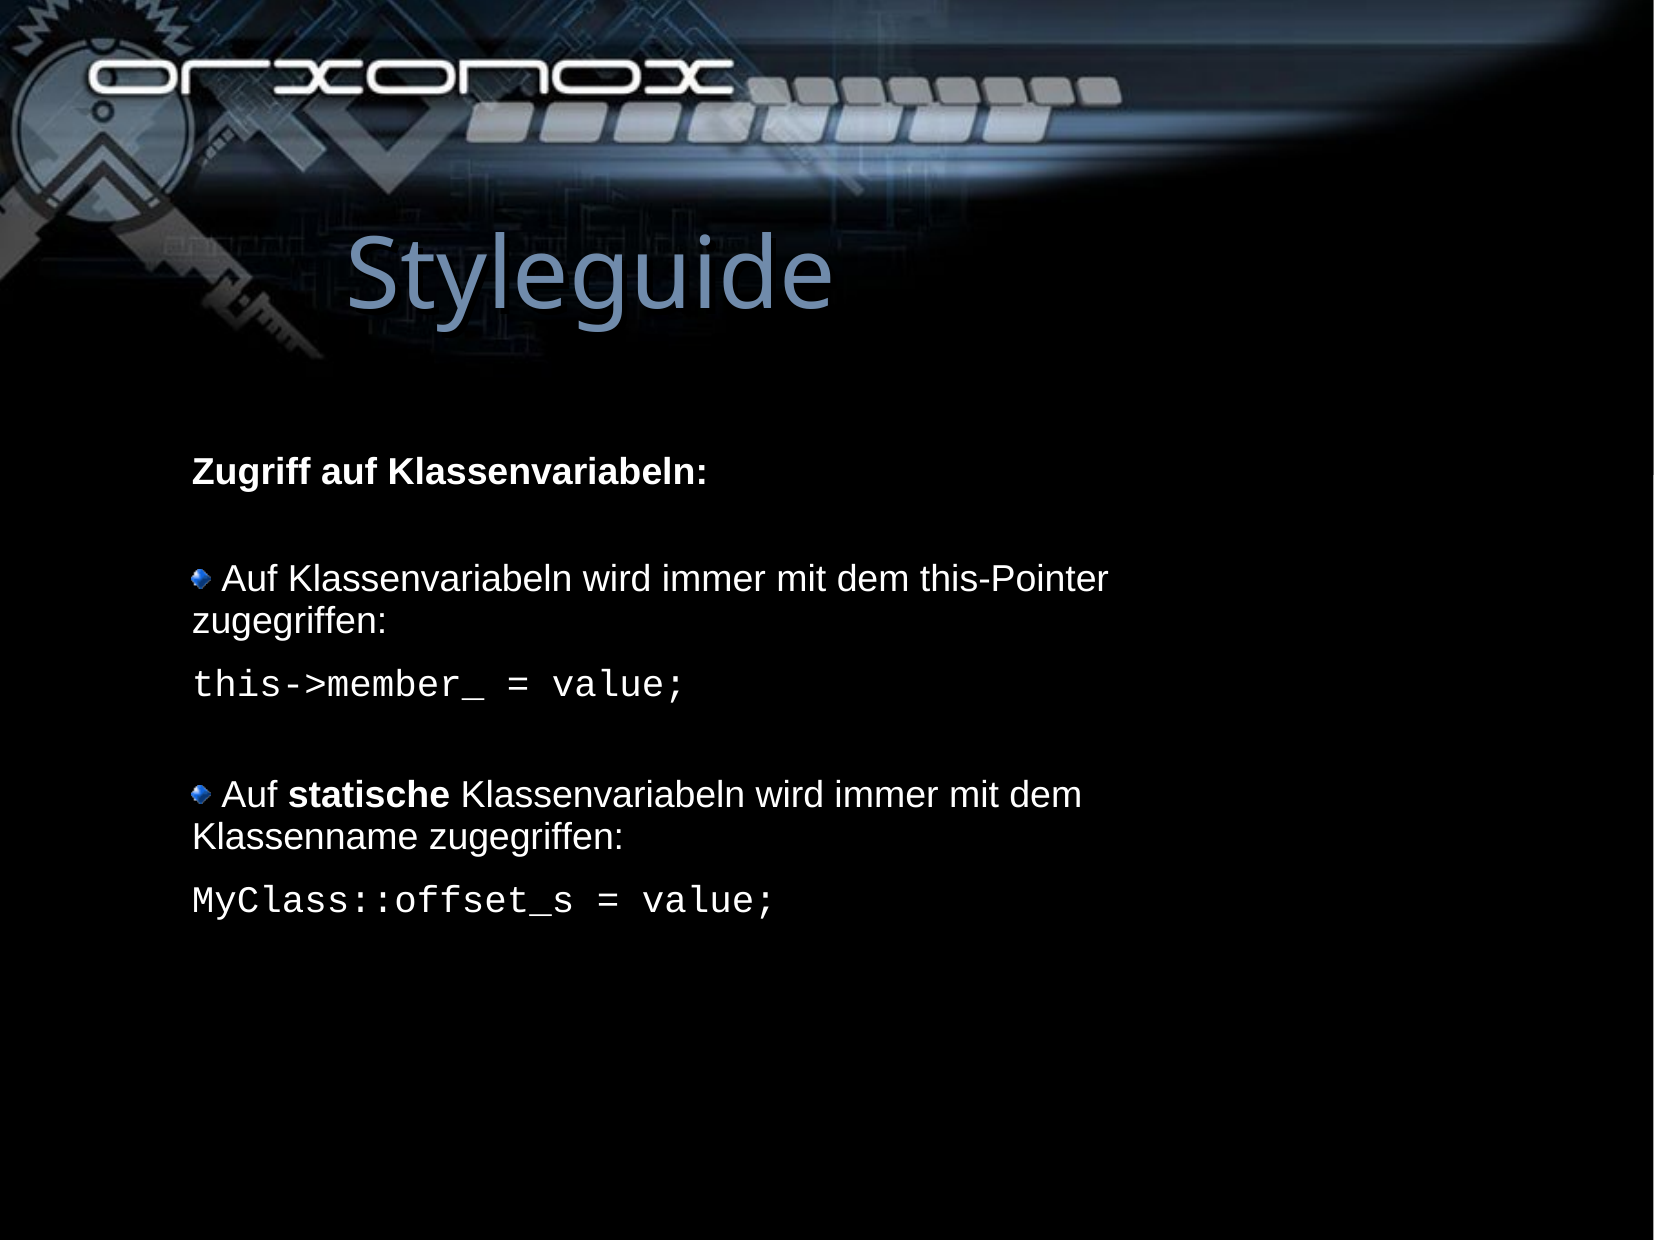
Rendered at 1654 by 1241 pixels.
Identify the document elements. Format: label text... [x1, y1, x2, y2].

text_box Zugriff auf Klassenvariabeln: Auf Klassenvariabeln wird immer mit dem this-Pointer zugegriffen: this->member_ = value; Auf statische Klassenvariabeln wird immer mit dem Klassenname zugegriffen: MyClass::offset_s = value; [177, 442, 1329, 1009]
text_box Styleguide [330, 194, 1306, 344]
picture [0, 0, 1654, 475]
